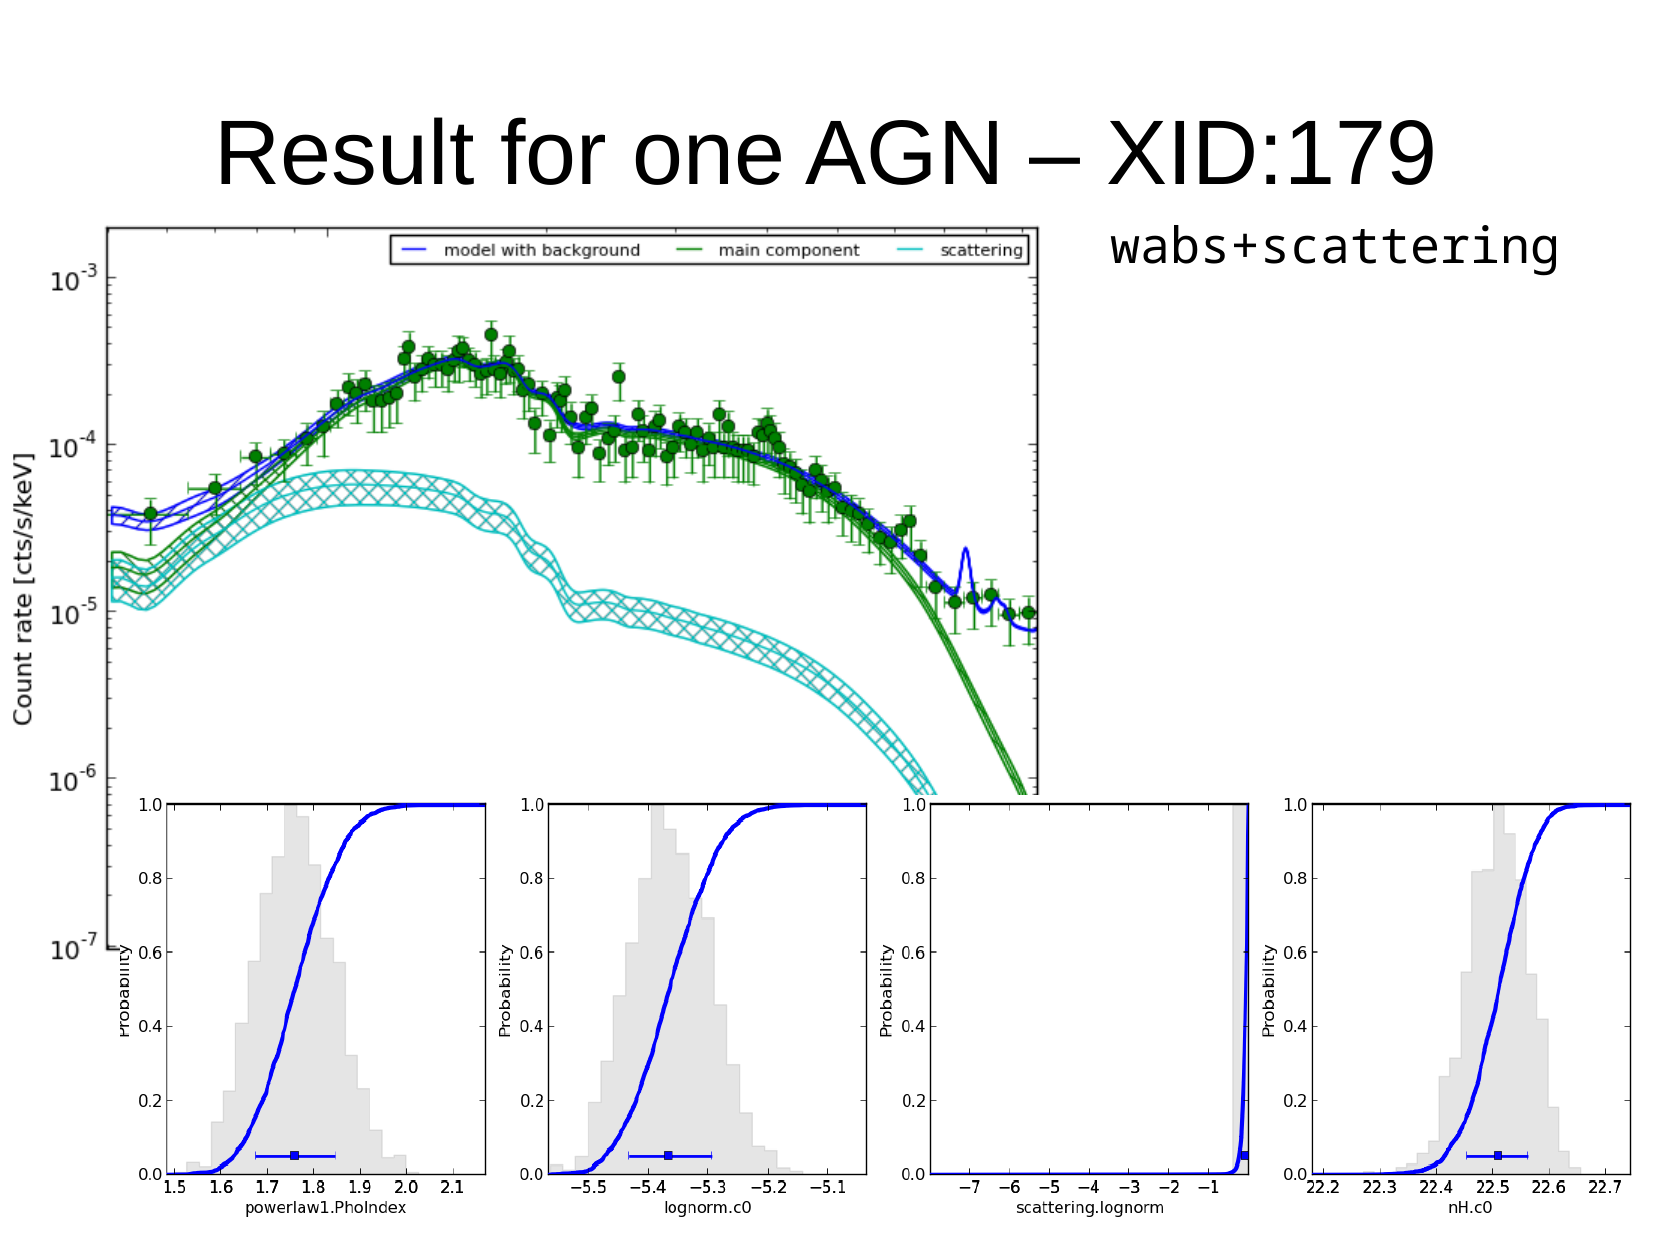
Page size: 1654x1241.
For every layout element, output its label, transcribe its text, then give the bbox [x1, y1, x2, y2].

picture [0, 214, 1654, 1232]
title Result for one AGN – XID:179 [82, 49, 1571, 257]
list wabs+scattering [1110, 210, 1654, 316]
